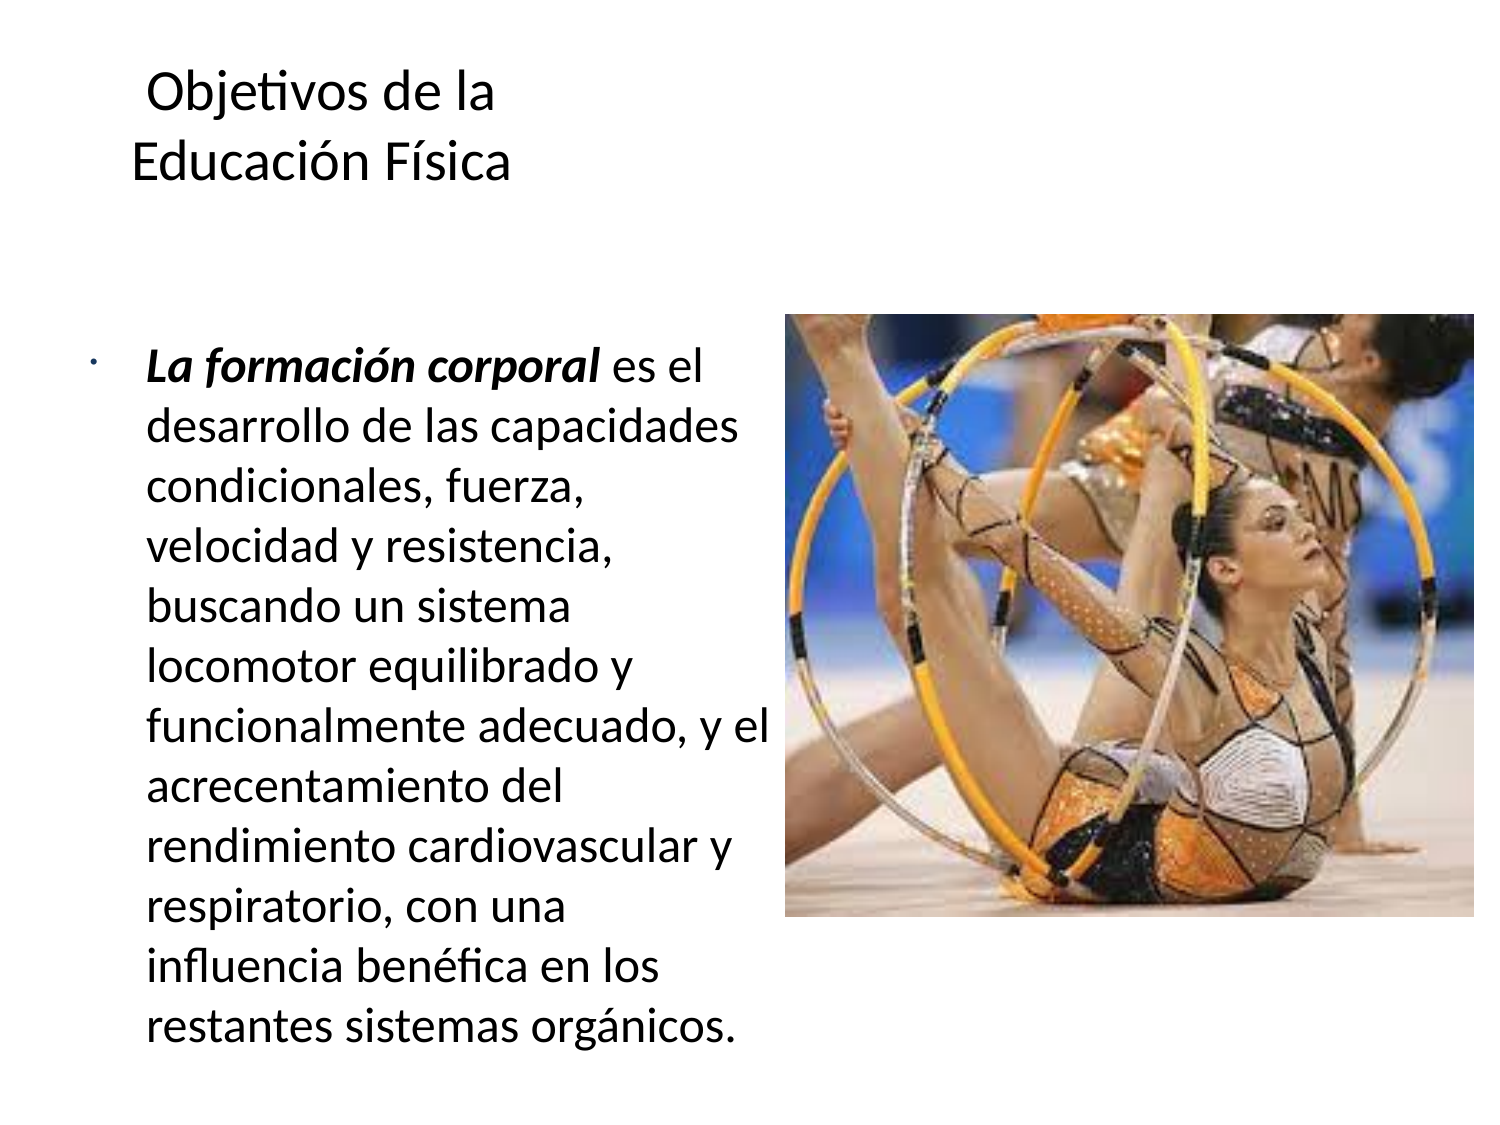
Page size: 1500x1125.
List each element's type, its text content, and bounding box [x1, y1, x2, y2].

title Objetivos de la Educación Física [75, 44, 569, 235]
list La formación corporal es el desarrollo de las capacidades condicionales, fuerza, velocidad y resistencia, buscando un sistema locomotor equilibrado y funcionalmente adecuado, y el acrecentamiento del rendimiento cardiovascular y respiratorio, con una influencia benéfica en los restantes sistemas orgánicos. [75, 235, 786, 1005]
picture [786, 314, 1474, 917]
